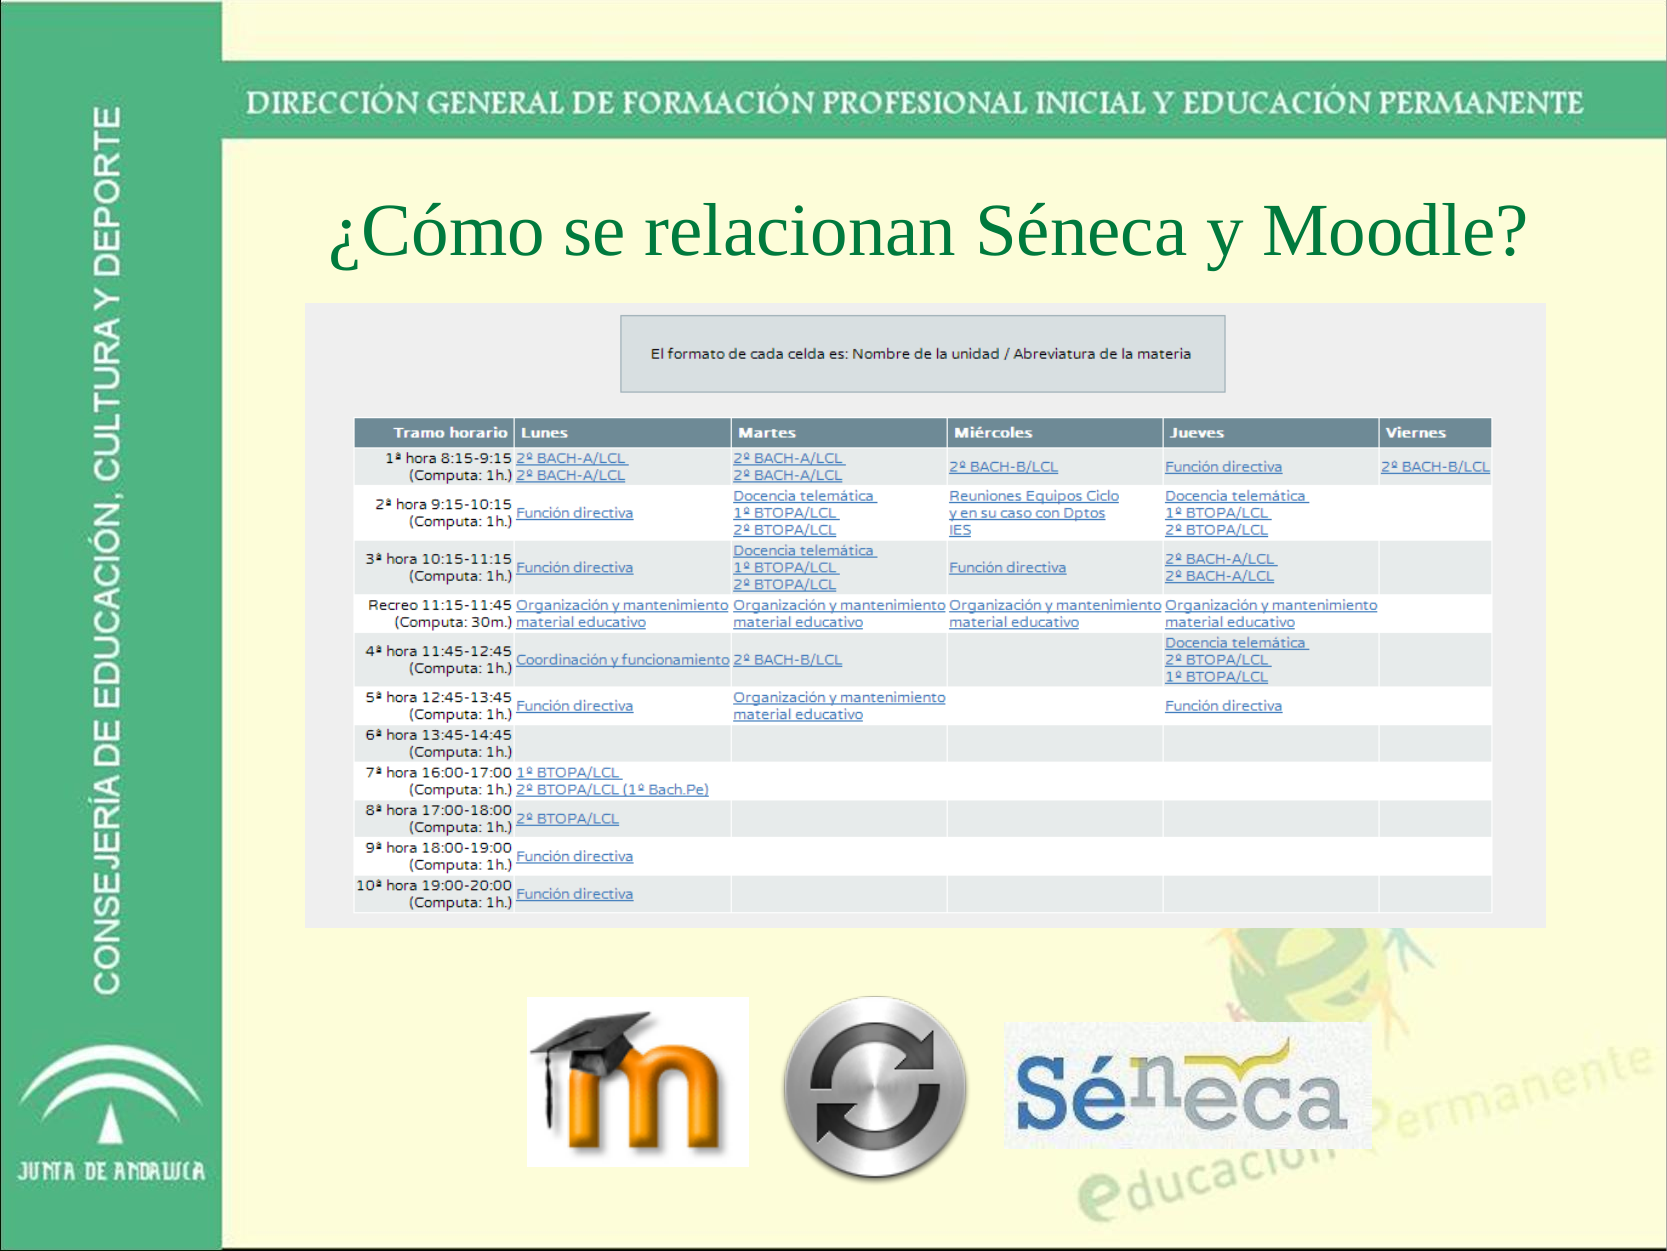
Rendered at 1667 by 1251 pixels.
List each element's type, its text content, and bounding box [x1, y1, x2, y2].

text_box ¿Cómo se relacionan Séneca y Moodle? [269, 186, 1589, 375]
picture [0, 0, 1667, 1251]
